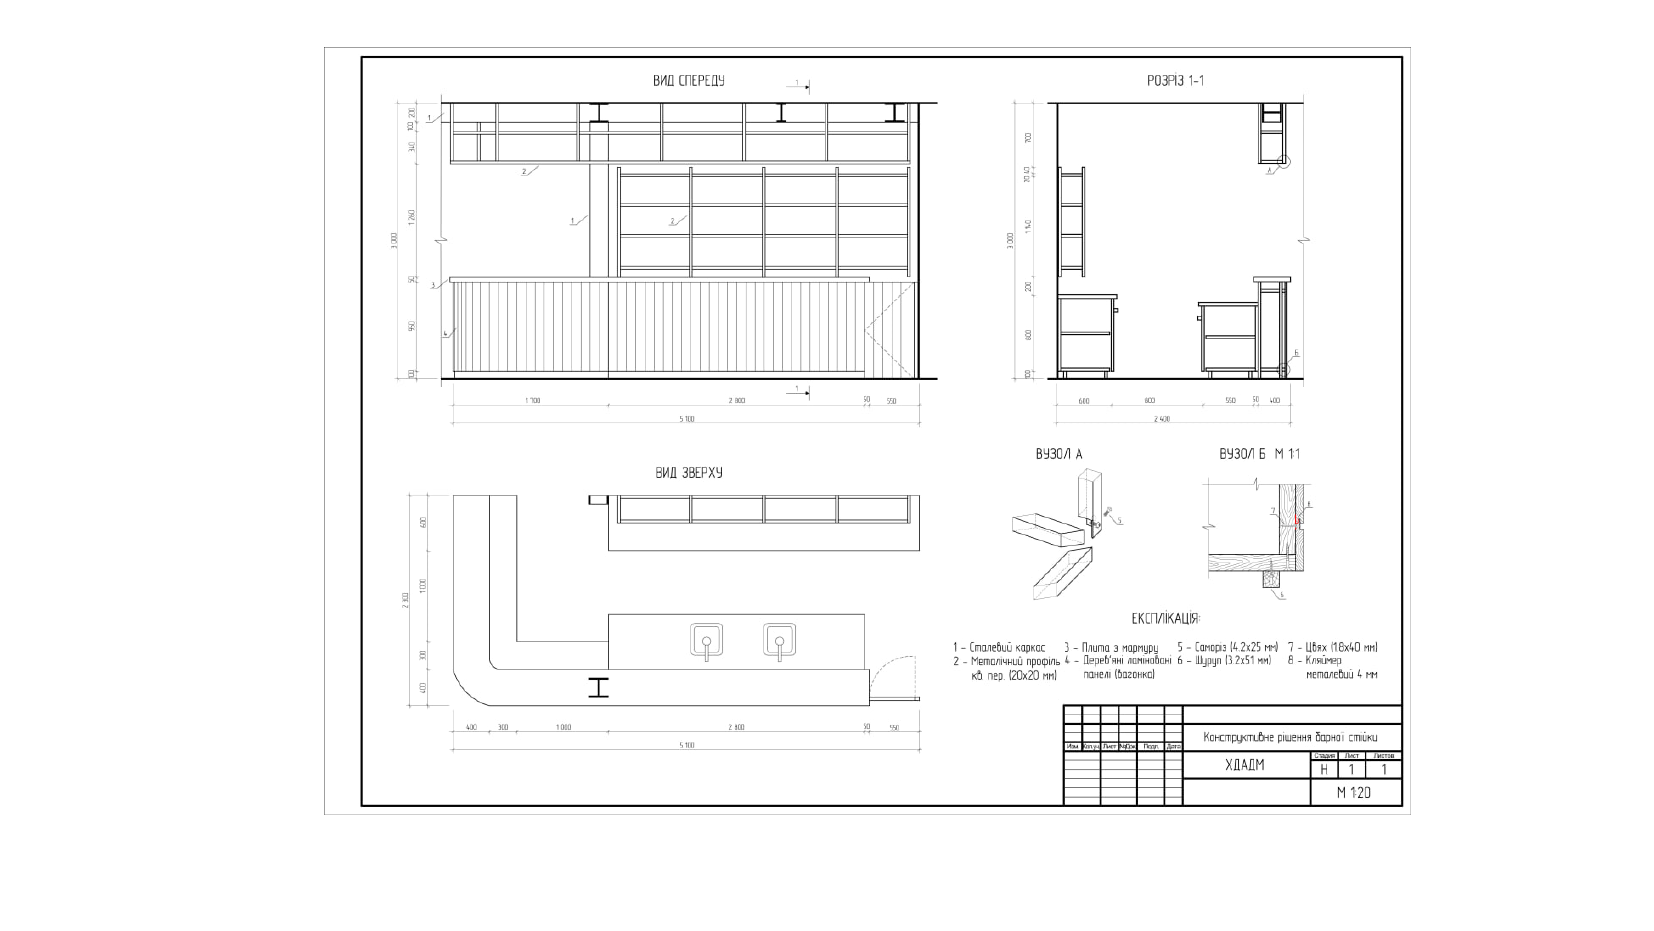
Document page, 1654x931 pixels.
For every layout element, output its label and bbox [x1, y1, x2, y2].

picture [324, 47, 1411, 815]
